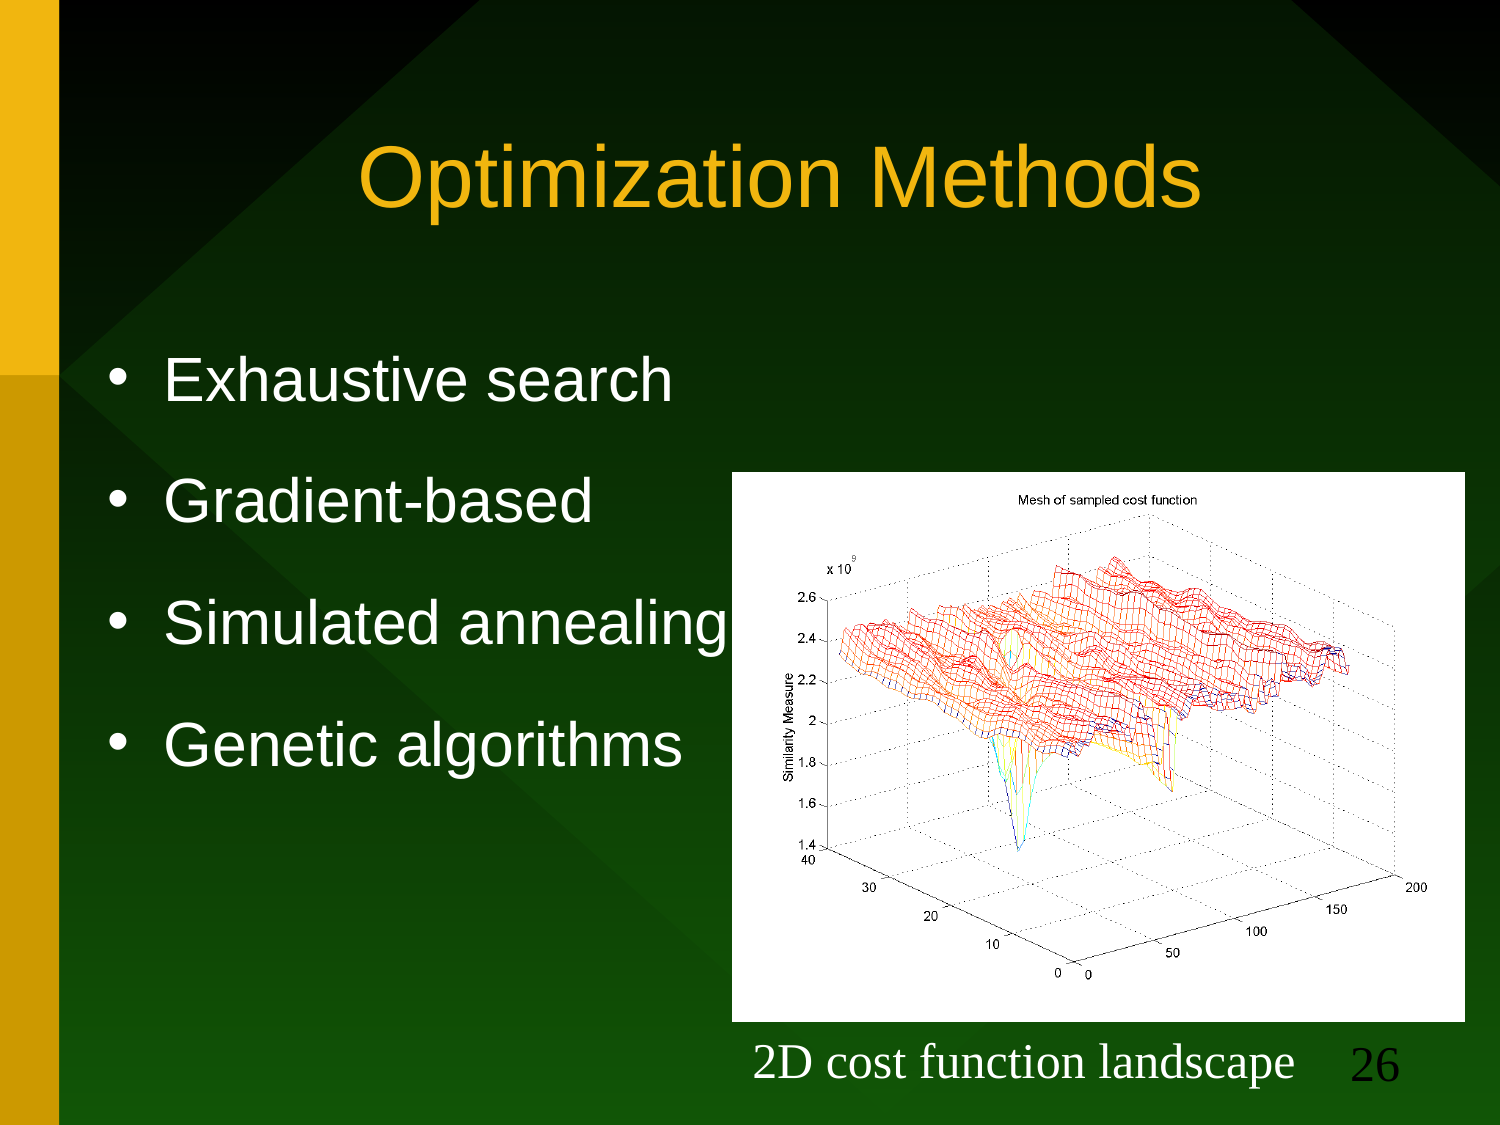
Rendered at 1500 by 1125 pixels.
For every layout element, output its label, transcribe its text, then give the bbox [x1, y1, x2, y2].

text_box 2D cost function landscape [737, 1021, 1312, 1097]
title Optimization Methods [99, 87, 1463, 276]
list Exhaustive search Gradient-based Simulated annealing Genetic algorithms [93, 330, 1375, 981]
picture [732, 472, 1465, 1022]
